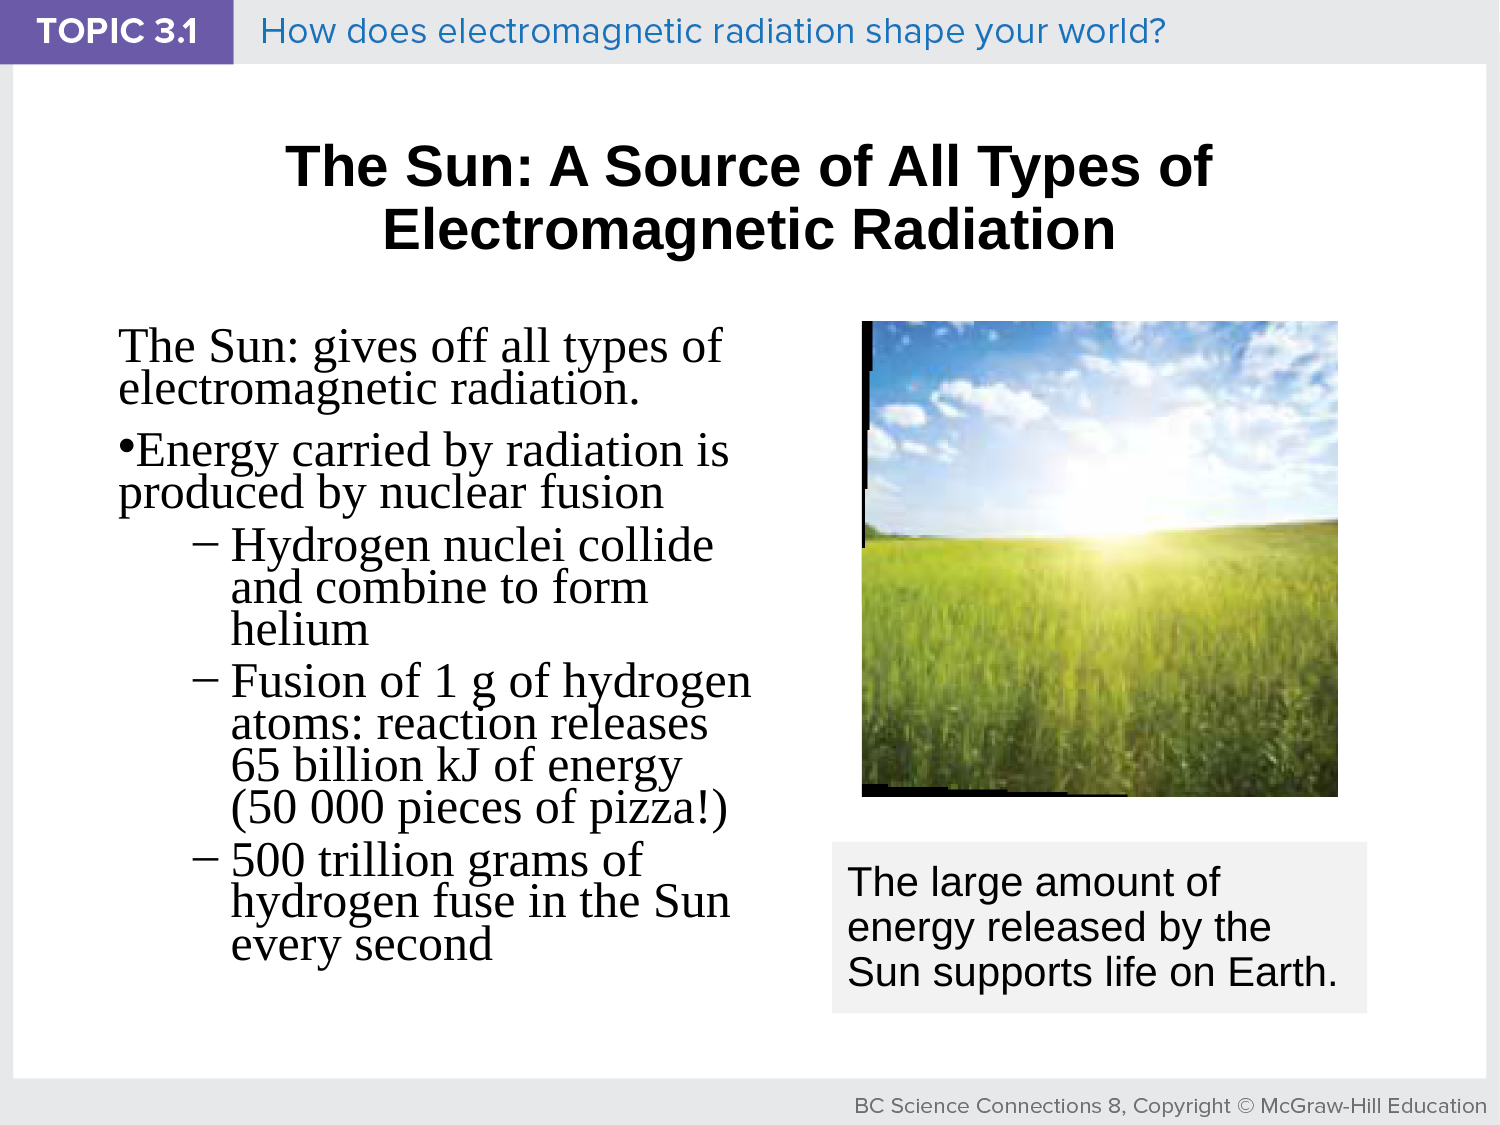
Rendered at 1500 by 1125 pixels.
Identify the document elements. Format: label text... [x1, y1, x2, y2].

list The large amount of energy released by the Sun supports life on Earth. [832, 841, 1368, 1014]
title The Sun: A Source of All Types of Electromagnetic Radiation [103, 76, 1397, 322]
list The Sun: gives off all types of electromagnetic radiation. Energy carried by radiation is produced by nuclear fusion Hydrogen nuclei collide and combine to form helium Fusion of 1 g of hydrogen atoms: reaction releases 65 billion kJ of energy (50 000 pieces of pizza!) 500 trillion grams of hydrogen fuse in the Sun every second [103, 321, 773, 1047]
picture [0, 0, 1500, 1082]
